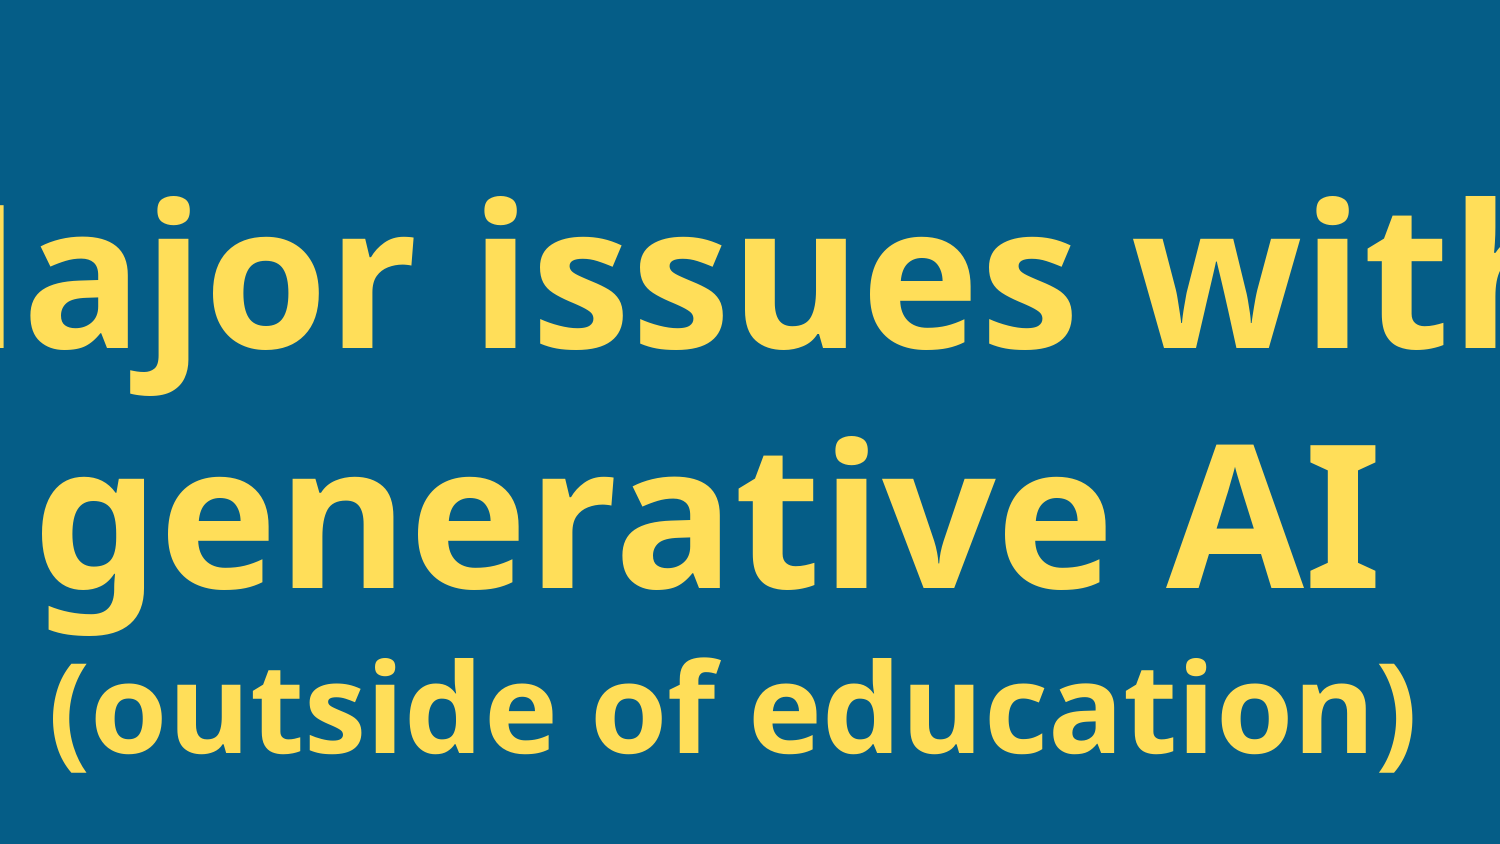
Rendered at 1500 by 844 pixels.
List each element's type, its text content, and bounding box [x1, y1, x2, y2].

text_box Major issues with generative AI (outside of education) [0, 141, 1500, 787]
